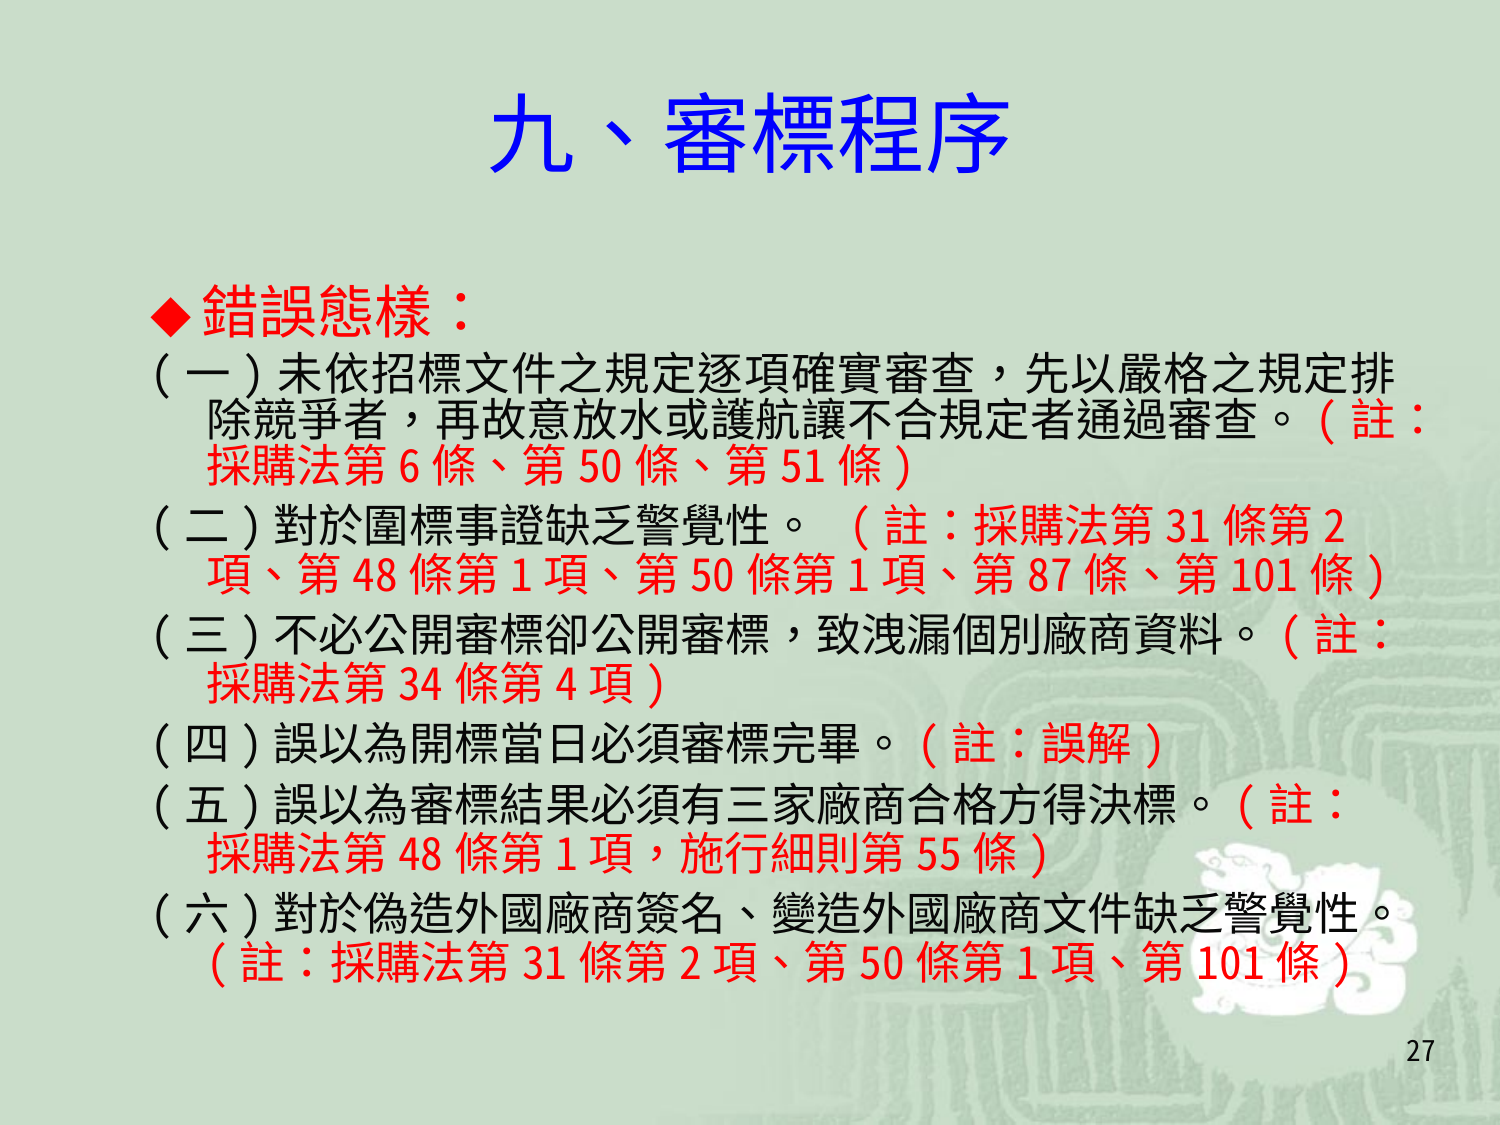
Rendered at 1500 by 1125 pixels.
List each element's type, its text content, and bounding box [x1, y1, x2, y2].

list ◆錯誤態樣： (一)未依招標文件之規定逐項確實審查，先以嚴格之規定排除競爭者，再故意放水或護航讓不合規定者通過審查。(註：採購法第6條、第50條、第51條) (二)對於圍標事證缺乏警覺性。 (註：採購法第31條第2項、第48條第1項、第50條第1項、第87條、第101條) (三)不必公開審標卻公開審標，致洩漏個別廠商資料。(註：採購法第34條第4項) (四)誤以為開標當日必須審標完畢。(註：誤解) (五)誤以為審標結果必須有三家廠商合格方得決標。(註：採購法第48條第1項，施行細則第55條) (六)對於偽造外國廠商簽名、變造外國廠商文件缺乏警覺性。(註：採購法第31條第2項、第50條第1項、第101條) [135, 278, 1411, 1019]
title 九、審標程序 [49, 37, 1451, 225]
text_box <編號> [1074, 1024, 1451, 1103]
picture [0, 0, 1500, 1125]
